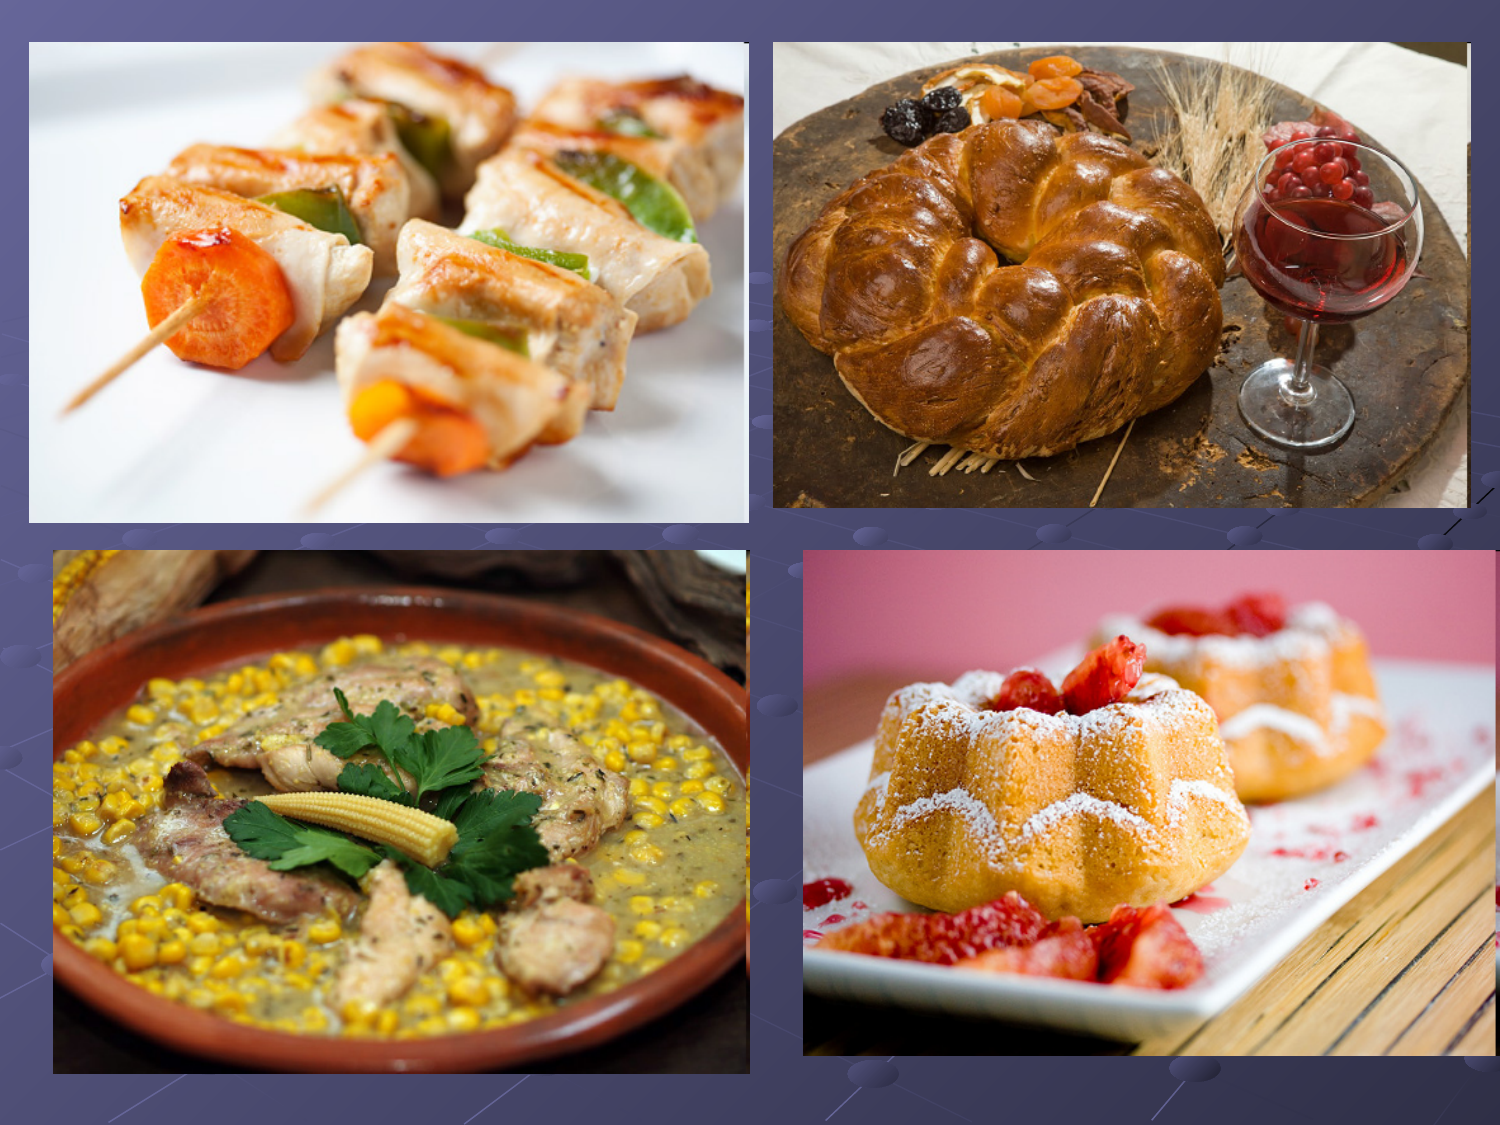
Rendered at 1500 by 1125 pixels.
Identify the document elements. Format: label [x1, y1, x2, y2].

picture [53, 550, 750, 1074]
picture [803, 550, 1500, 1056]
picture [773, 42, 1471, 508]
picture [29, 42, 749, 523]
